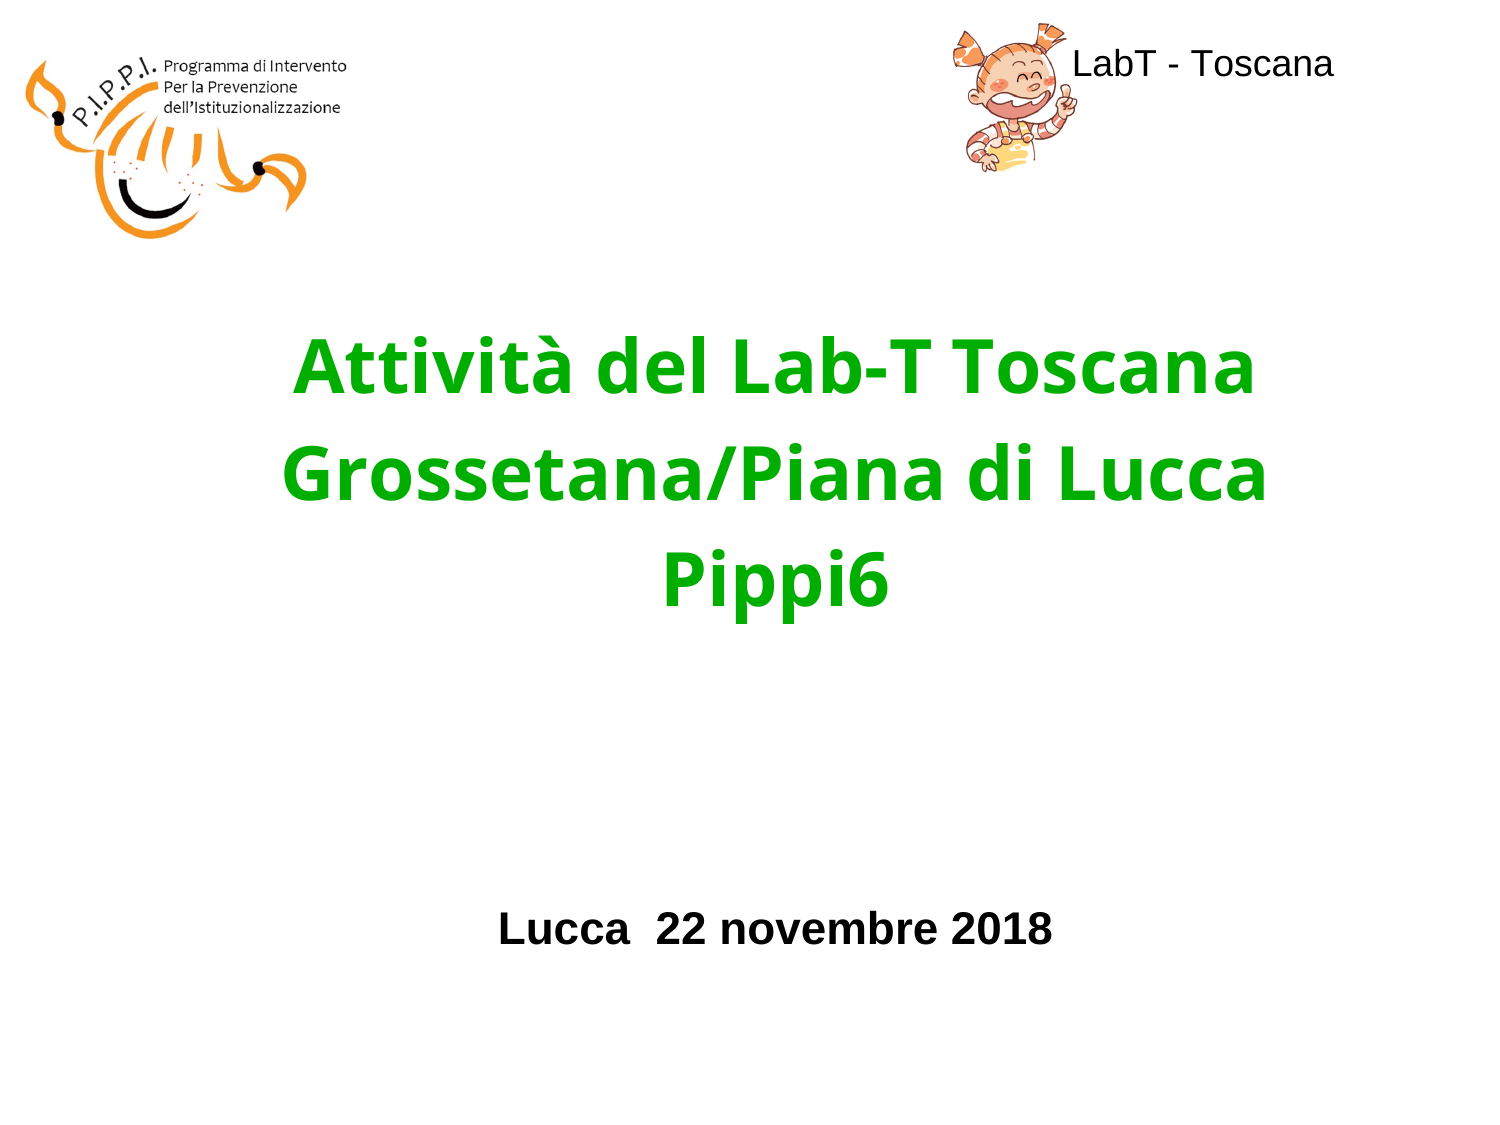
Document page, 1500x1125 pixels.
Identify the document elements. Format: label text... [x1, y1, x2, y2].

text_box Attività del Lab-T Toscana Grossetana/Piana di Lucca Pippi6 Lucca 22 novembre 2018 [101, 21, 1450, 1019]
picture [17, 30, 355, 273]
picture [951, 18, 1079, 173]
text_box LabT - Toscana [1057, 30, 1379, 92]
